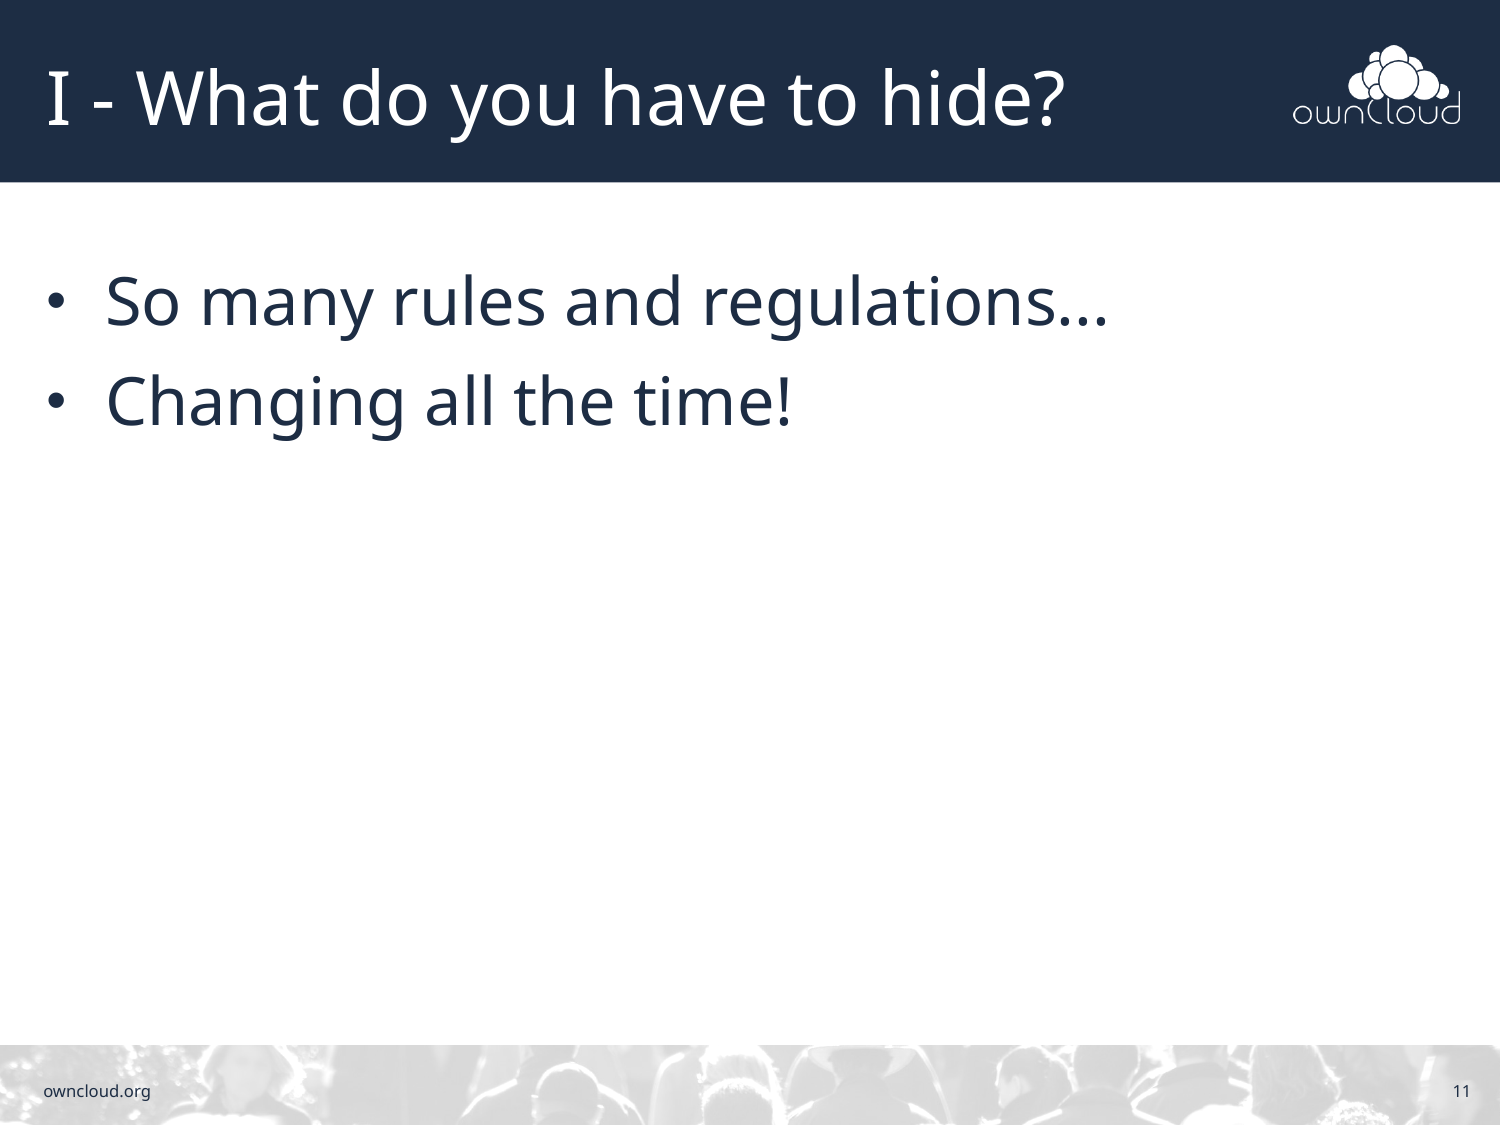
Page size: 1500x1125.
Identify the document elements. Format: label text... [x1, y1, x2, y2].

list So many rules and regulations... Changing all the time! [46, 254, 1465, 1026]
picture [0, 1045, 1500, 1125]
picture [1293, 45, 1460, 124]
title I - What do you have to hide? [46, 5, 1258, 187]
